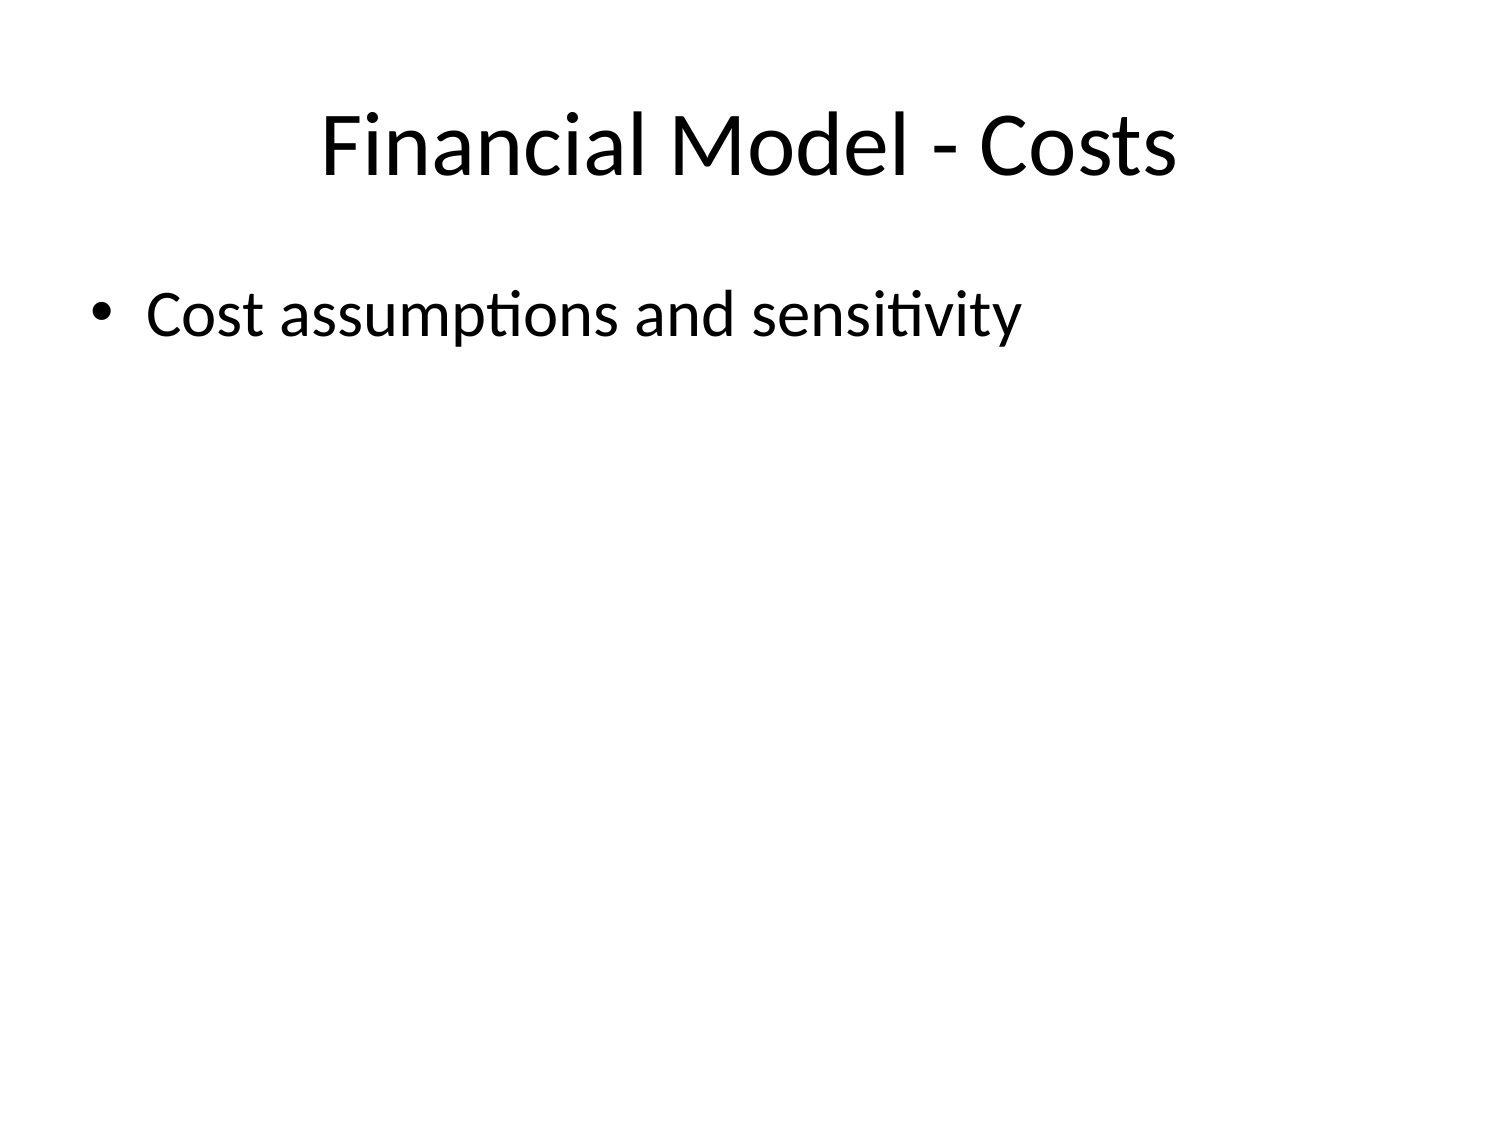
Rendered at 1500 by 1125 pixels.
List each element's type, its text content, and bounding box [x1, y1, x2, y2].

title Financial Model - Costs [75, 45, 1425, 233]
list Cost assumptions and sensitivity [75, 262, 1425, 1005]
